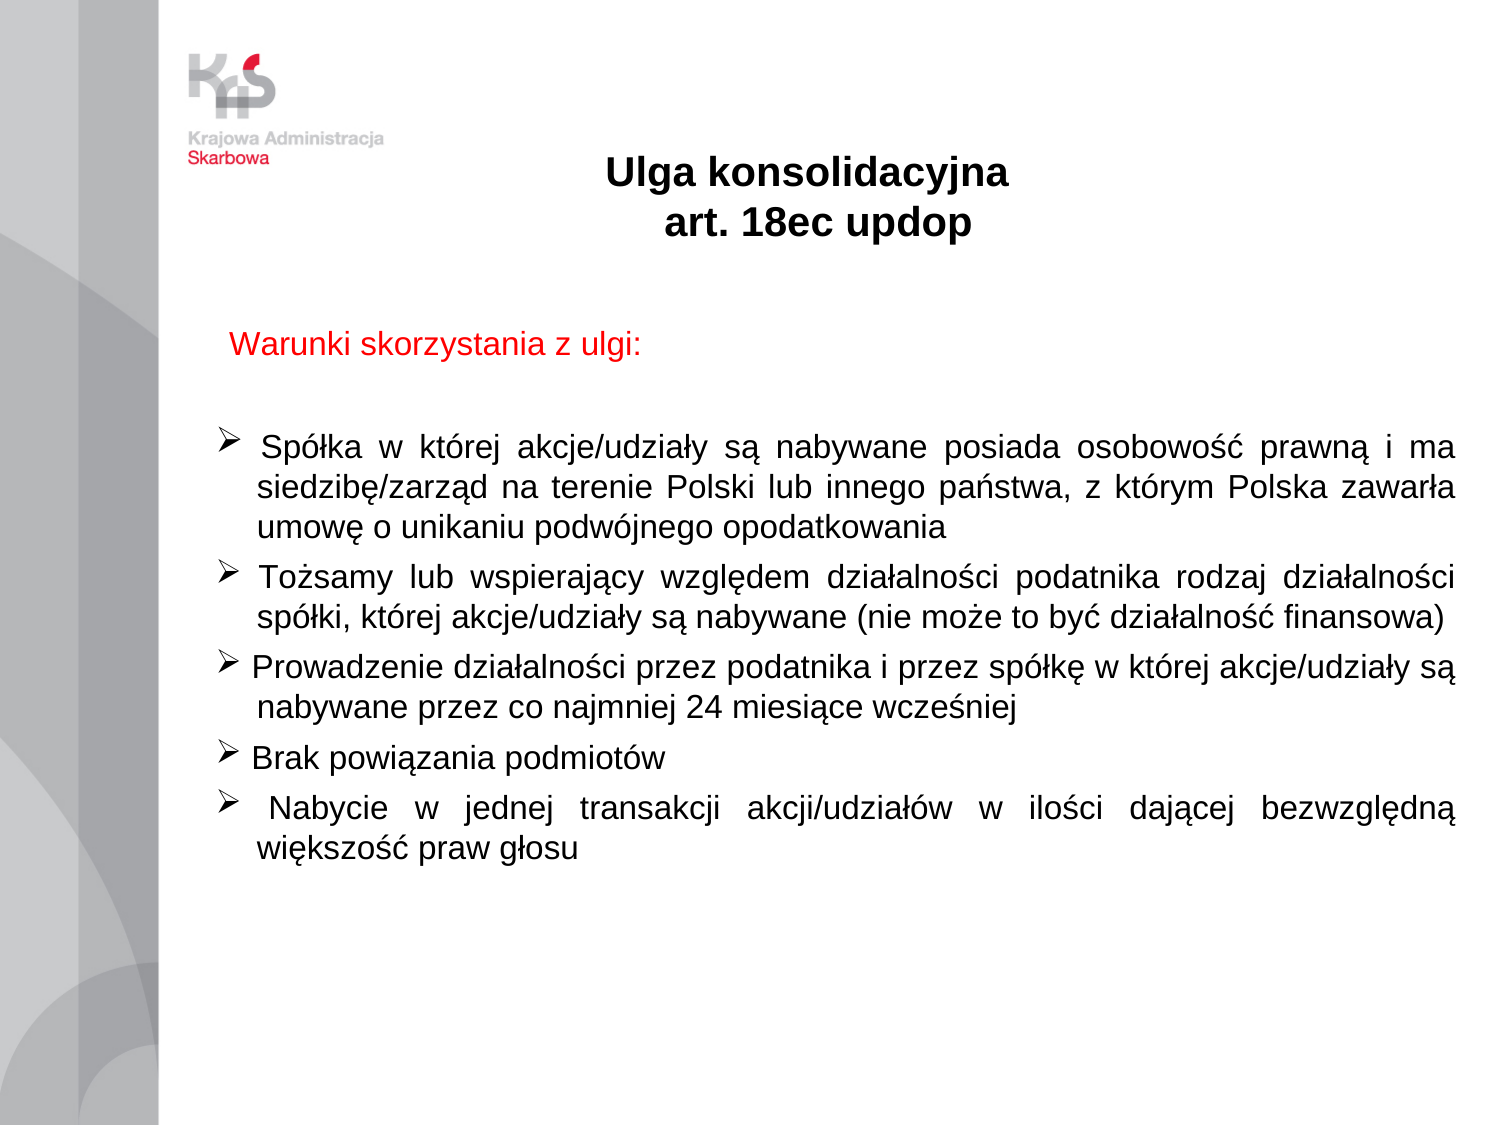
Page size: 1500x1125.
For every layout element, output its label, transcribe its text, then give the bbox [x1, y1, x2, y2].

picture [0, 0, 1500, 1125]
text_box Ulga konsolidacyjna art. 18ec updop [177, 137, 1449, 296]
text_box Warunki skorzystania z ulgi: Spółka w której akcje/udziały są nabywane posiada osobowość prawną i ma siedzibę/zarząd na terenie Polski lub innego państwa, z którym Polska zawarła umowę o unikaniu podwójnego opodatkowania Tożsamy lub wspierający względem działalności podatnika rodzaj działalności spółki, której akcje/udziały są nabywane (nie może to być działalność finansowa) Prowadzenie działalności przez podatnika i przez spółkę w której akcje/udziały są nabywane przez co najmniej 24 miesiące wcześniej Brak powiązania podmiotów Nabycie w jednej transakcji akcji/udziałów w ilości dającej bezwzględną większość praw głosu [200, 261, 1473, 1004]
